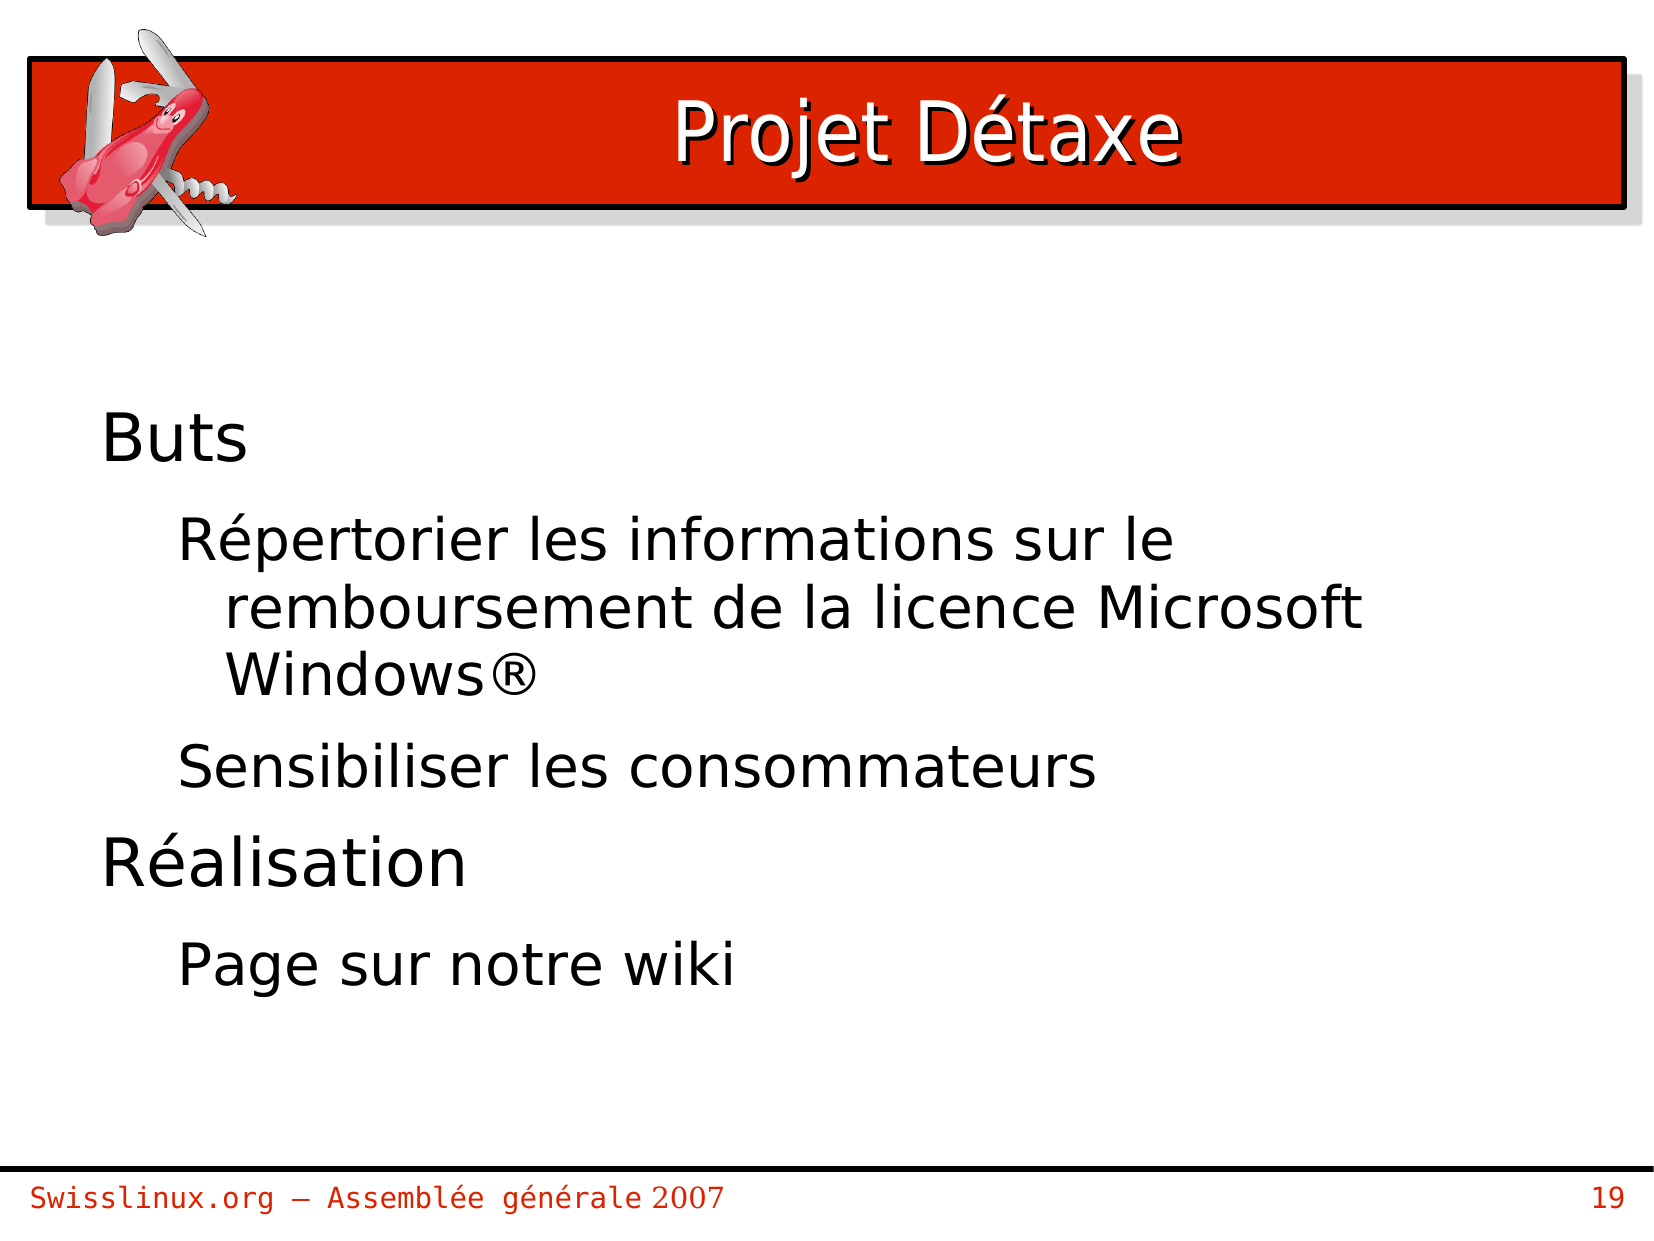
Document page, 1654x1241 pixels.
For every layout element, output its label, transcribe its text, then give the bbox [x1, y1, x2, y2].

picture [59, 29, 237, 237]
title Projet Détaxe [259, 84, 1595, 182]
list Buts Répertorier les informations sur le remboursement de la licence Microsoft Windows® Sensibiliser les consommateurs Réalisation Page sur notre wiki [82, 290, 1571, 1109]
